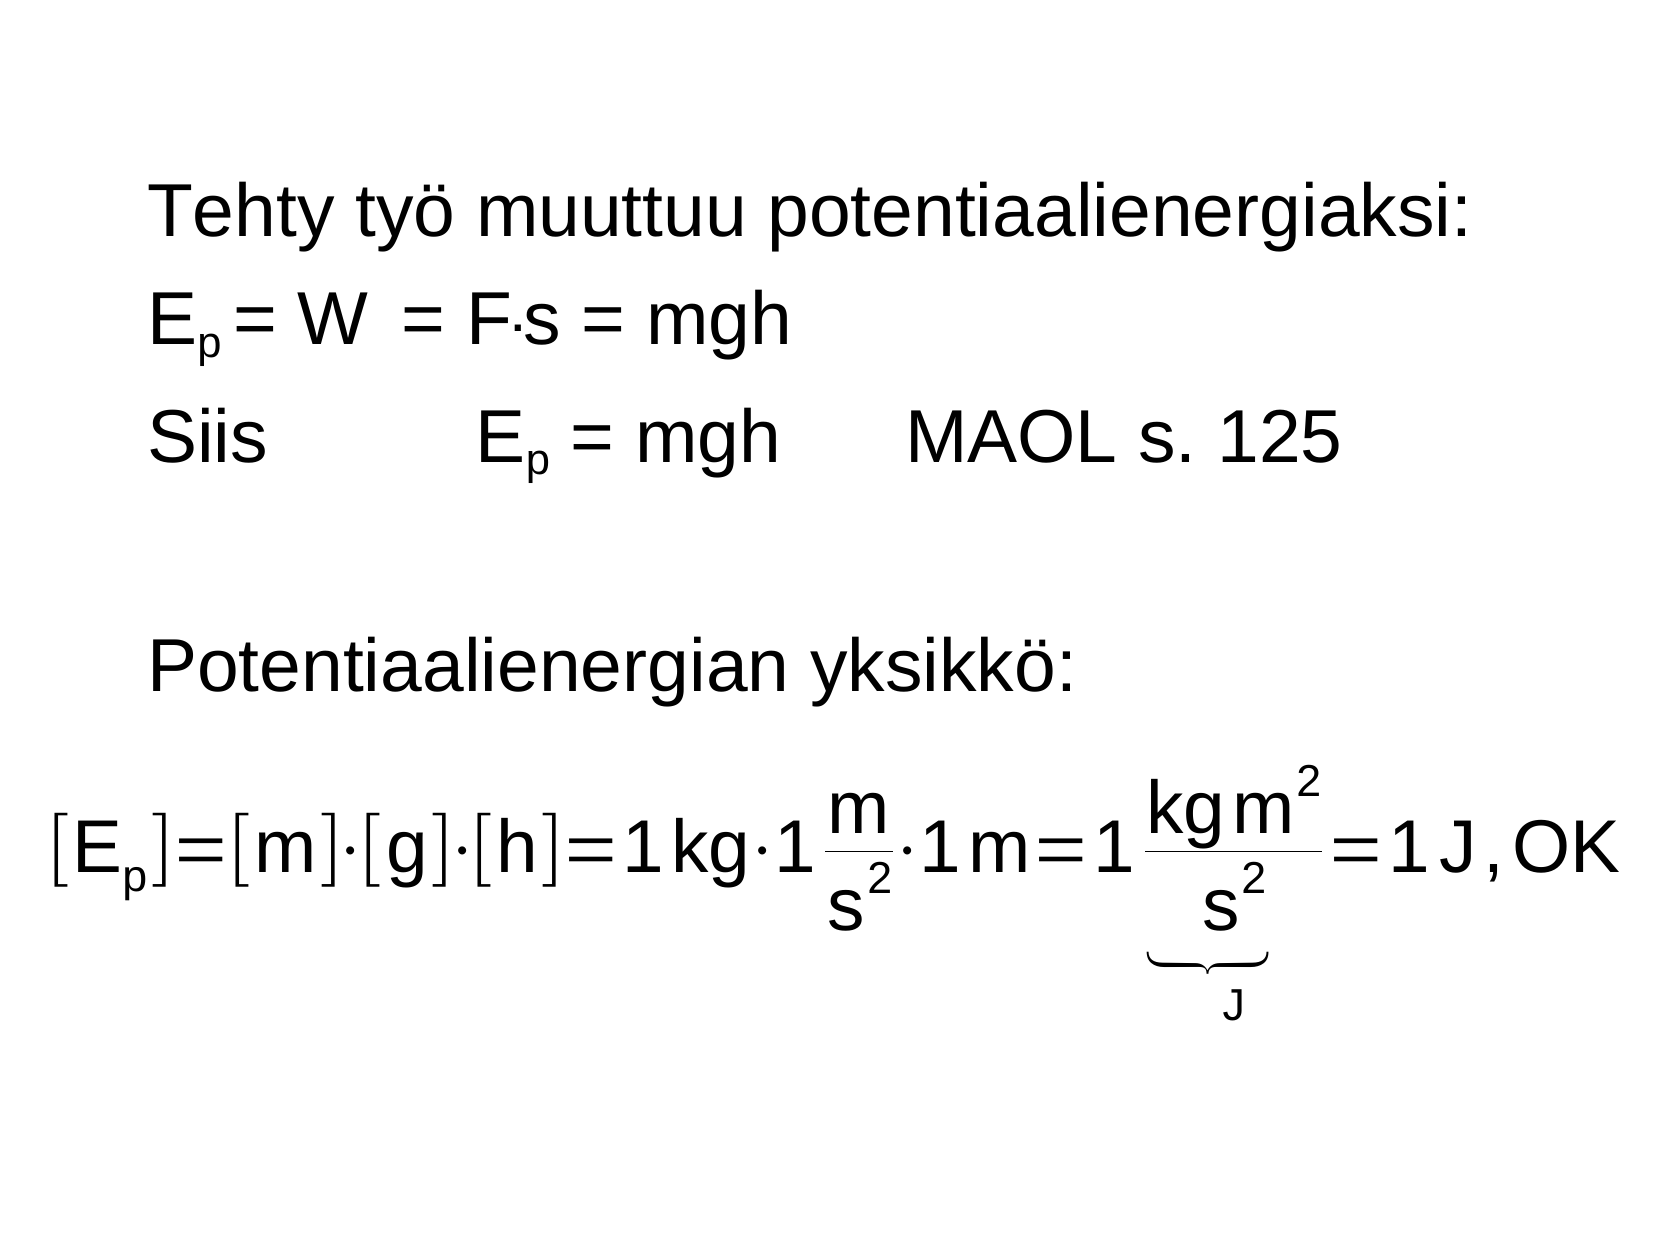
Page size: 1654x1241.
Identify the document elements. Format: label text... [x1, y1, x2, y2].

text_box Tehty työ muuttuu potentiaalienergiaksi: Ep = W = F.s = mgh Siis Ep = mgh MAOL s. 125 Potentiaalienergian yksikkö: [132, 153, 1489, 728]
chart [43, 755, 1630, 1031]
